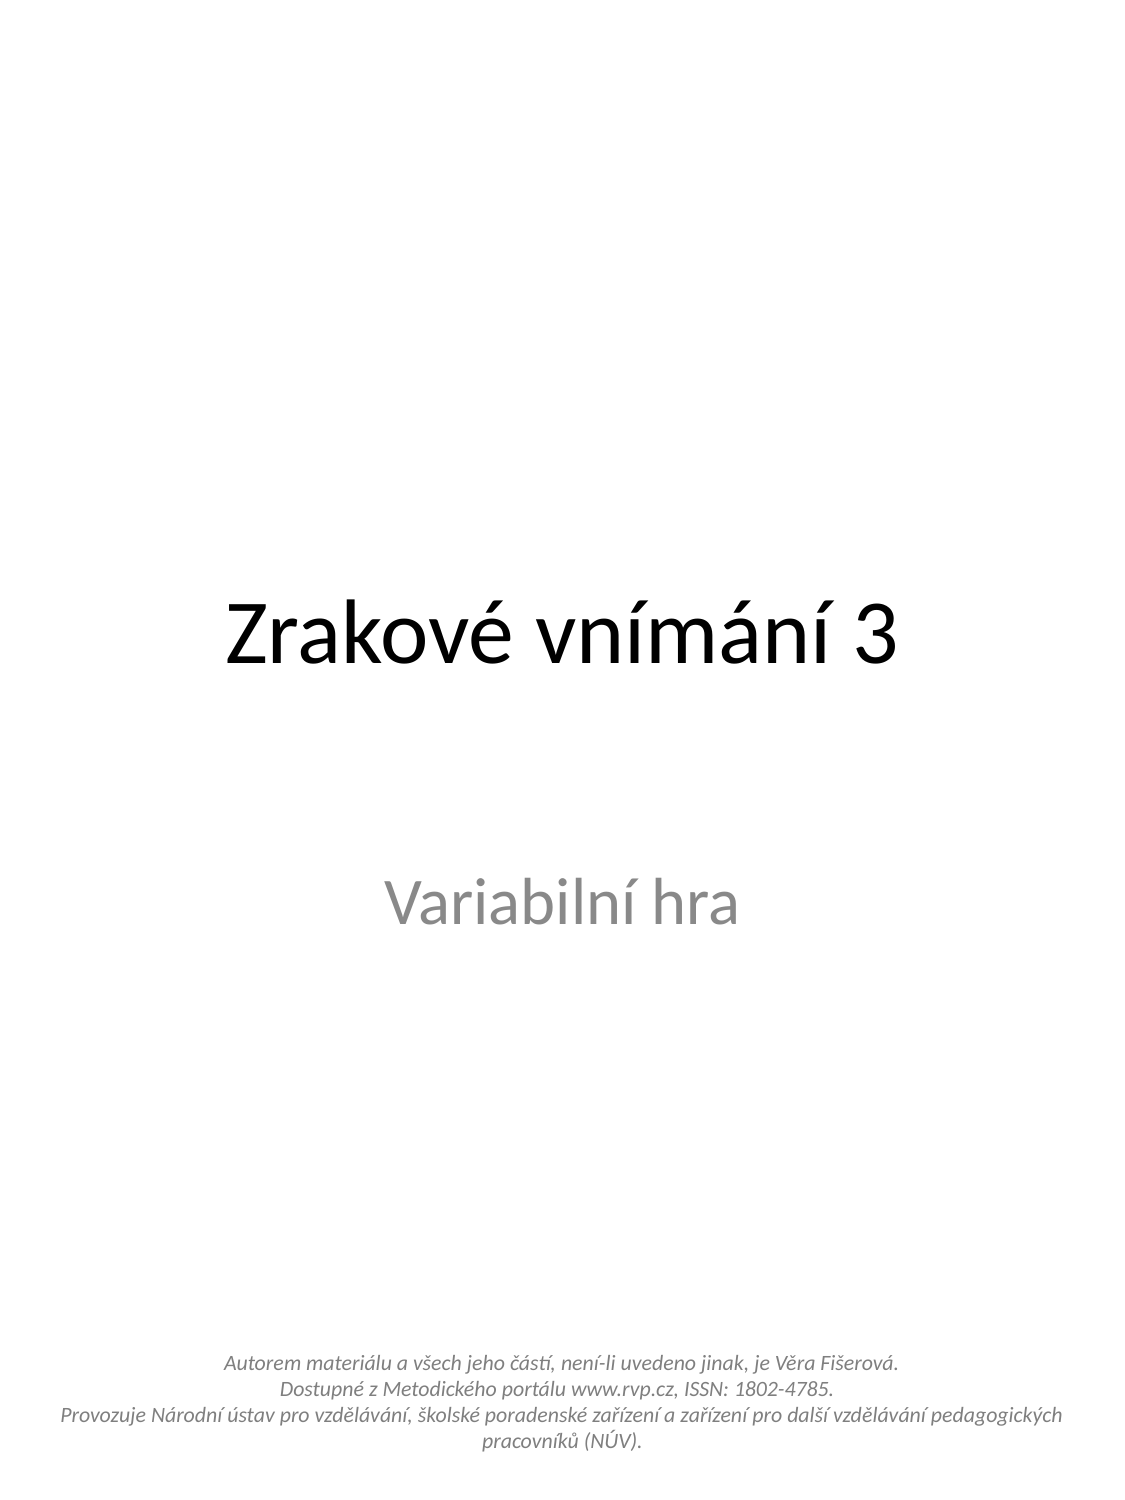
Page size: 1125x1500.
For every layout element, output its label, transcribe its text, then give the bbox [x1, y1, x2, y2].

subtitle Variabilní hra [168, 849, 957, 1234]
title Zrakové vnímání 3 [84, 465, 1041, 788]
text_box Autorem materiálu a všech jeho částí, není-li uvedeno jinak, je Věra Fišerová. Dostupné z Metodického portálu www.rvp.cz, ISSN: 1802-4785. Provozuje Národní ústav pro vzdělávání, školské poradenské zařízení a zařízení pro další vzdělávání pedagogických pracovníků (NÚV). [0, 1341, 1125, 1461]
